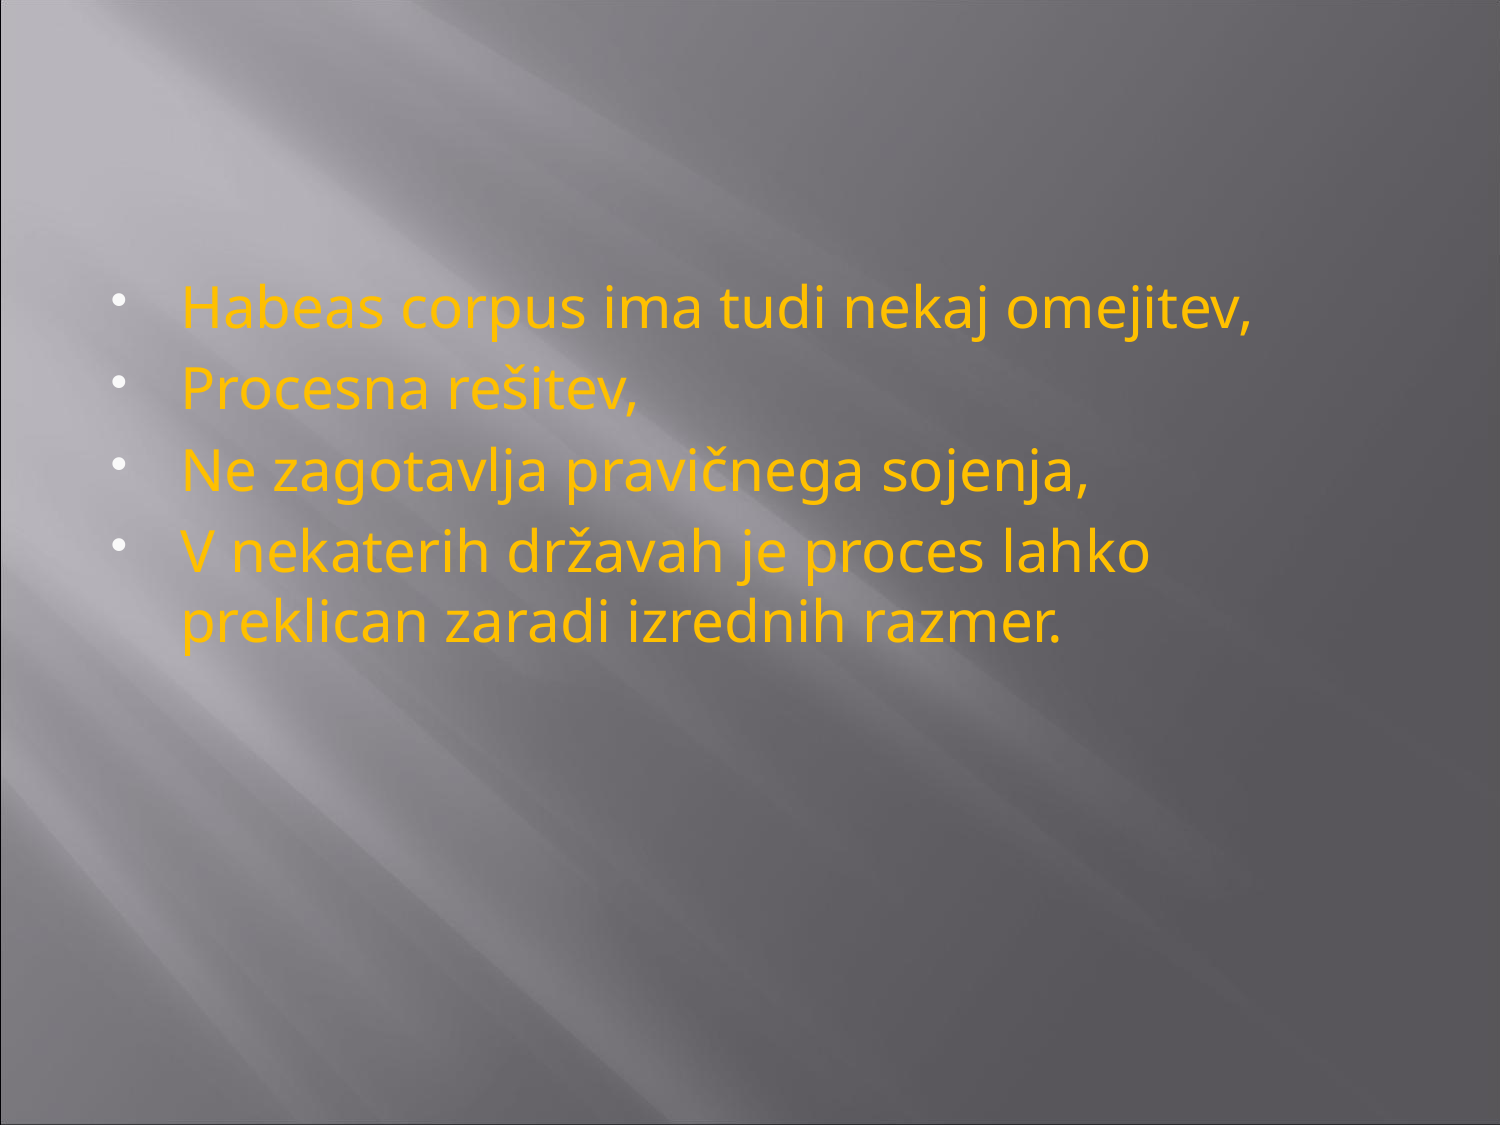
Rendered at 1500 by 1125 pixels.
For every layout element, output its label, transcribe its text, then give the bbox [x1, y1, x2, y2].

list Habeas corpus ima tudi nekaj omejitev, Procesna rešitev, Ne zagotavlja pravičnega sojenja, V nekaterih državah je proces lahko preklican zaradi izrednih razmer. [75, 262, 1425, 1035]
picture [0, 0, 1500, 1125]
